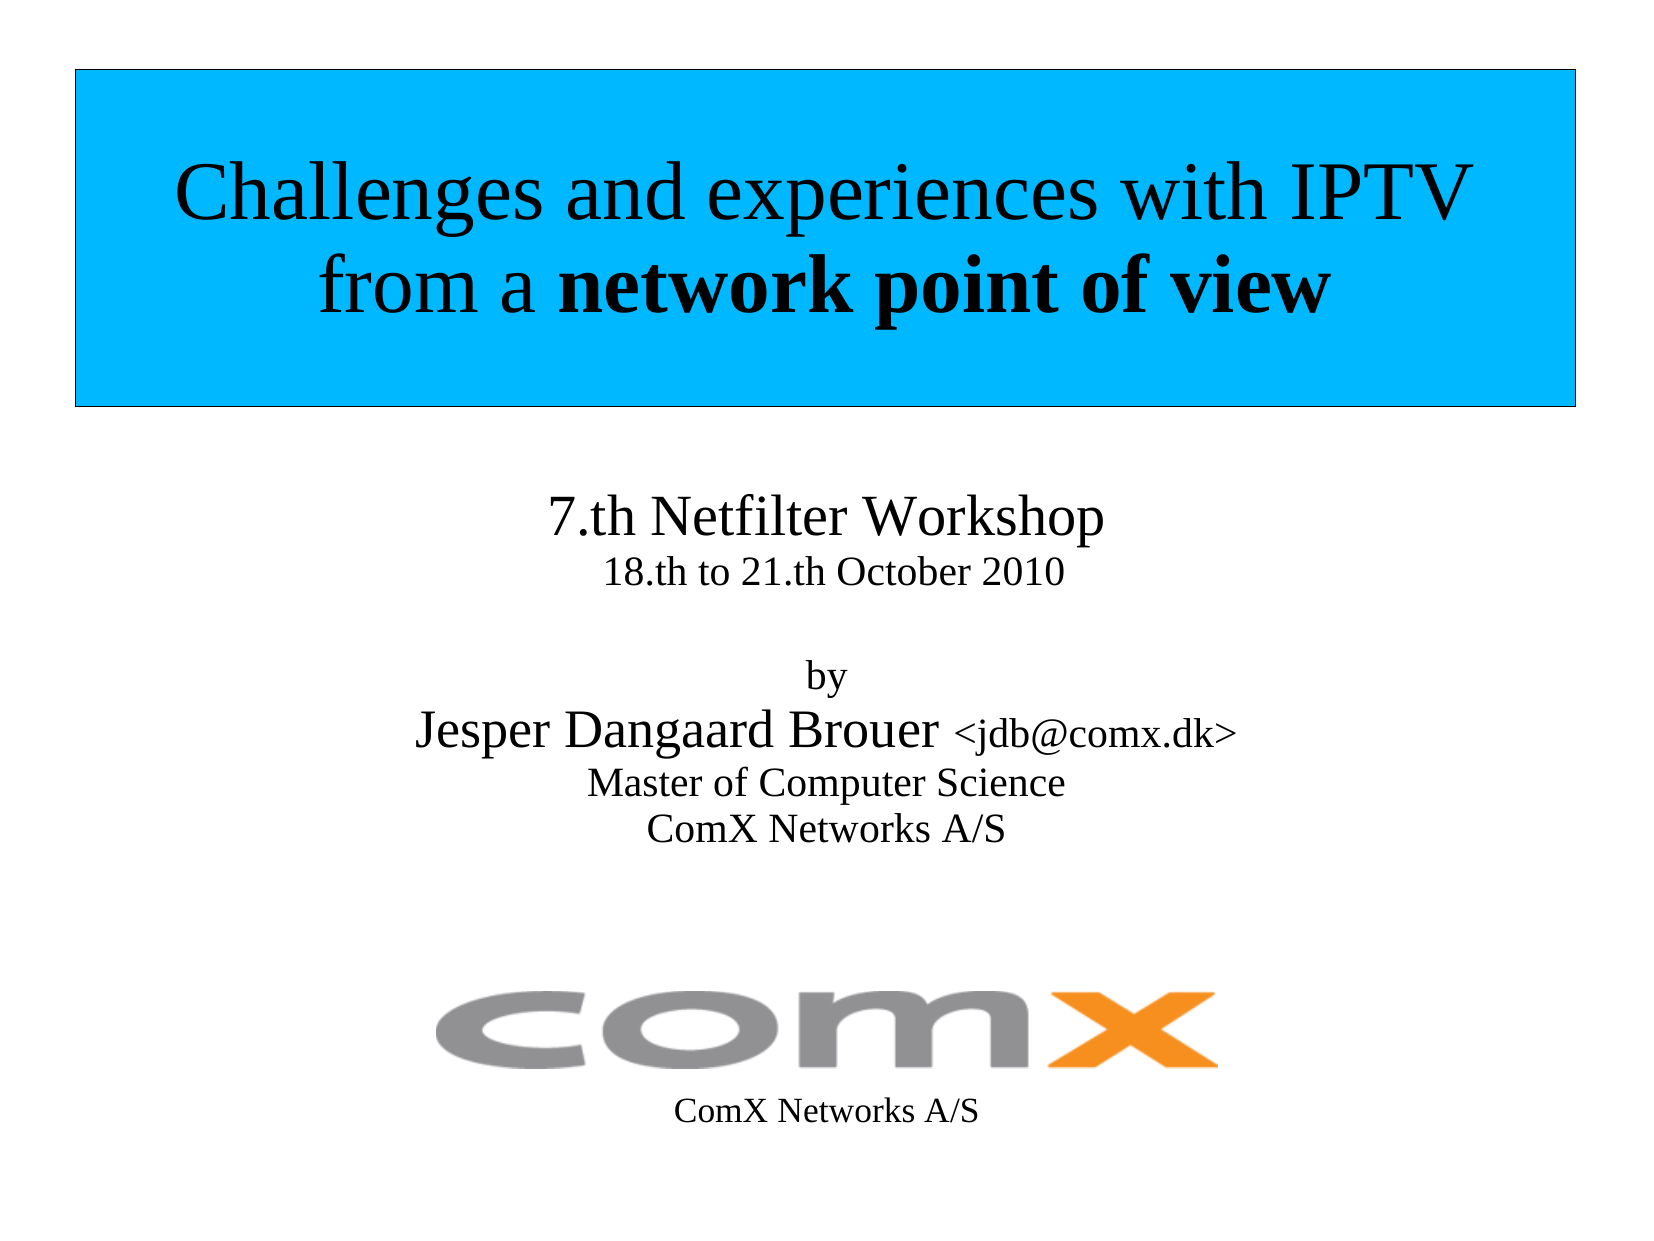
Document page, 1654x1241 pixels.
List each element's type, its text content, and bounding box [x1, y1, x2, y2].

text_box 7.th Netfilter Workshop 18.th to 21.th October 2010 [466, 468, 1188, 612]
text_box Challenges and experiences with IPTV from a network point of view [75, 69, 1576, 407]
text_box ComX Networks A/S [597, 1075, 1057, 1182]
text_box by Jesper Dangaard Brouer <jdb@comx.dk> Master of Computer Science ComX Networks A/S [347, 637, 1307, 867]
picture [436, 991, 1218, 1069]
